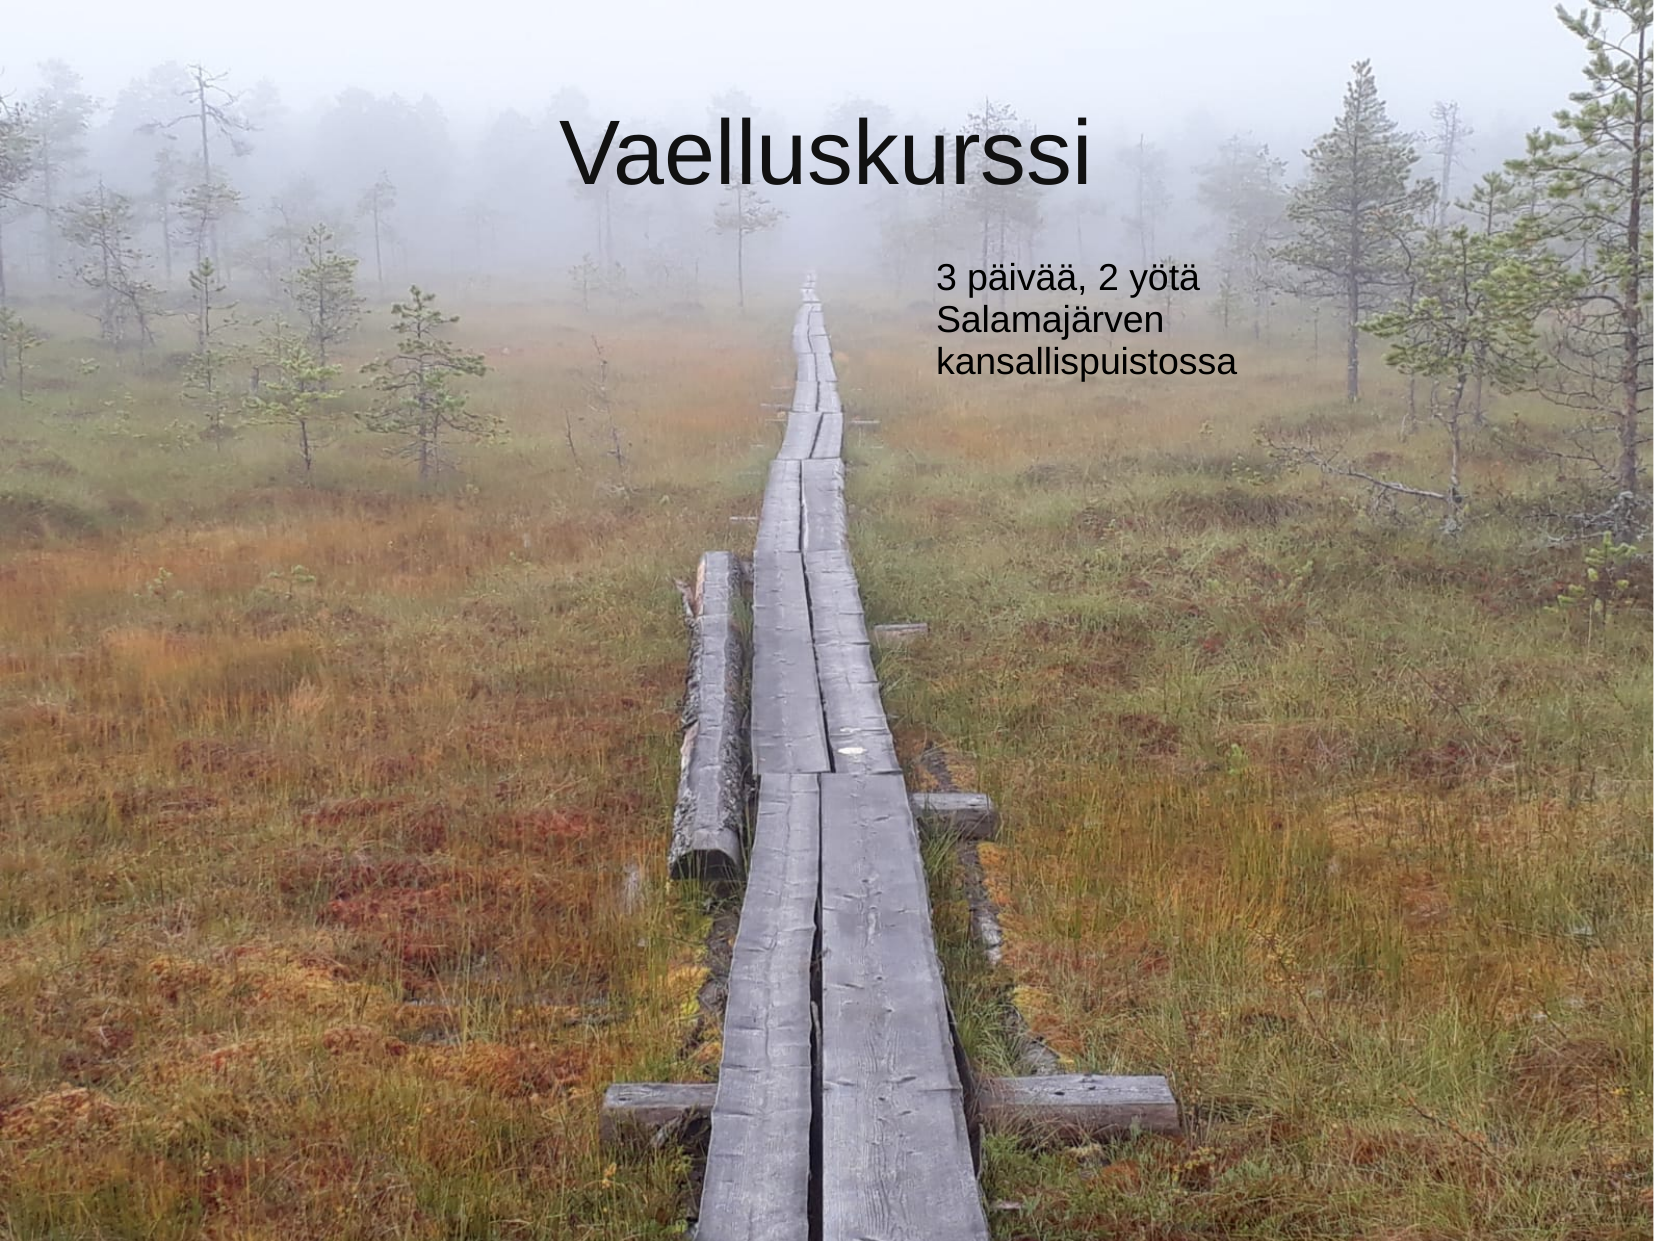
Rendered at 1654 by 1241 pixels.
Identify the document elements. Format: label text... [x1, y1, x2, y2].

title Vaelluskurssi [82, 49, 1571, 257]
text_box 3 päivää, 2 yötä Salamajärven kansallispuistossa [921, 248, 1441, 390]
picture [0, 0, 1654, 1241]
